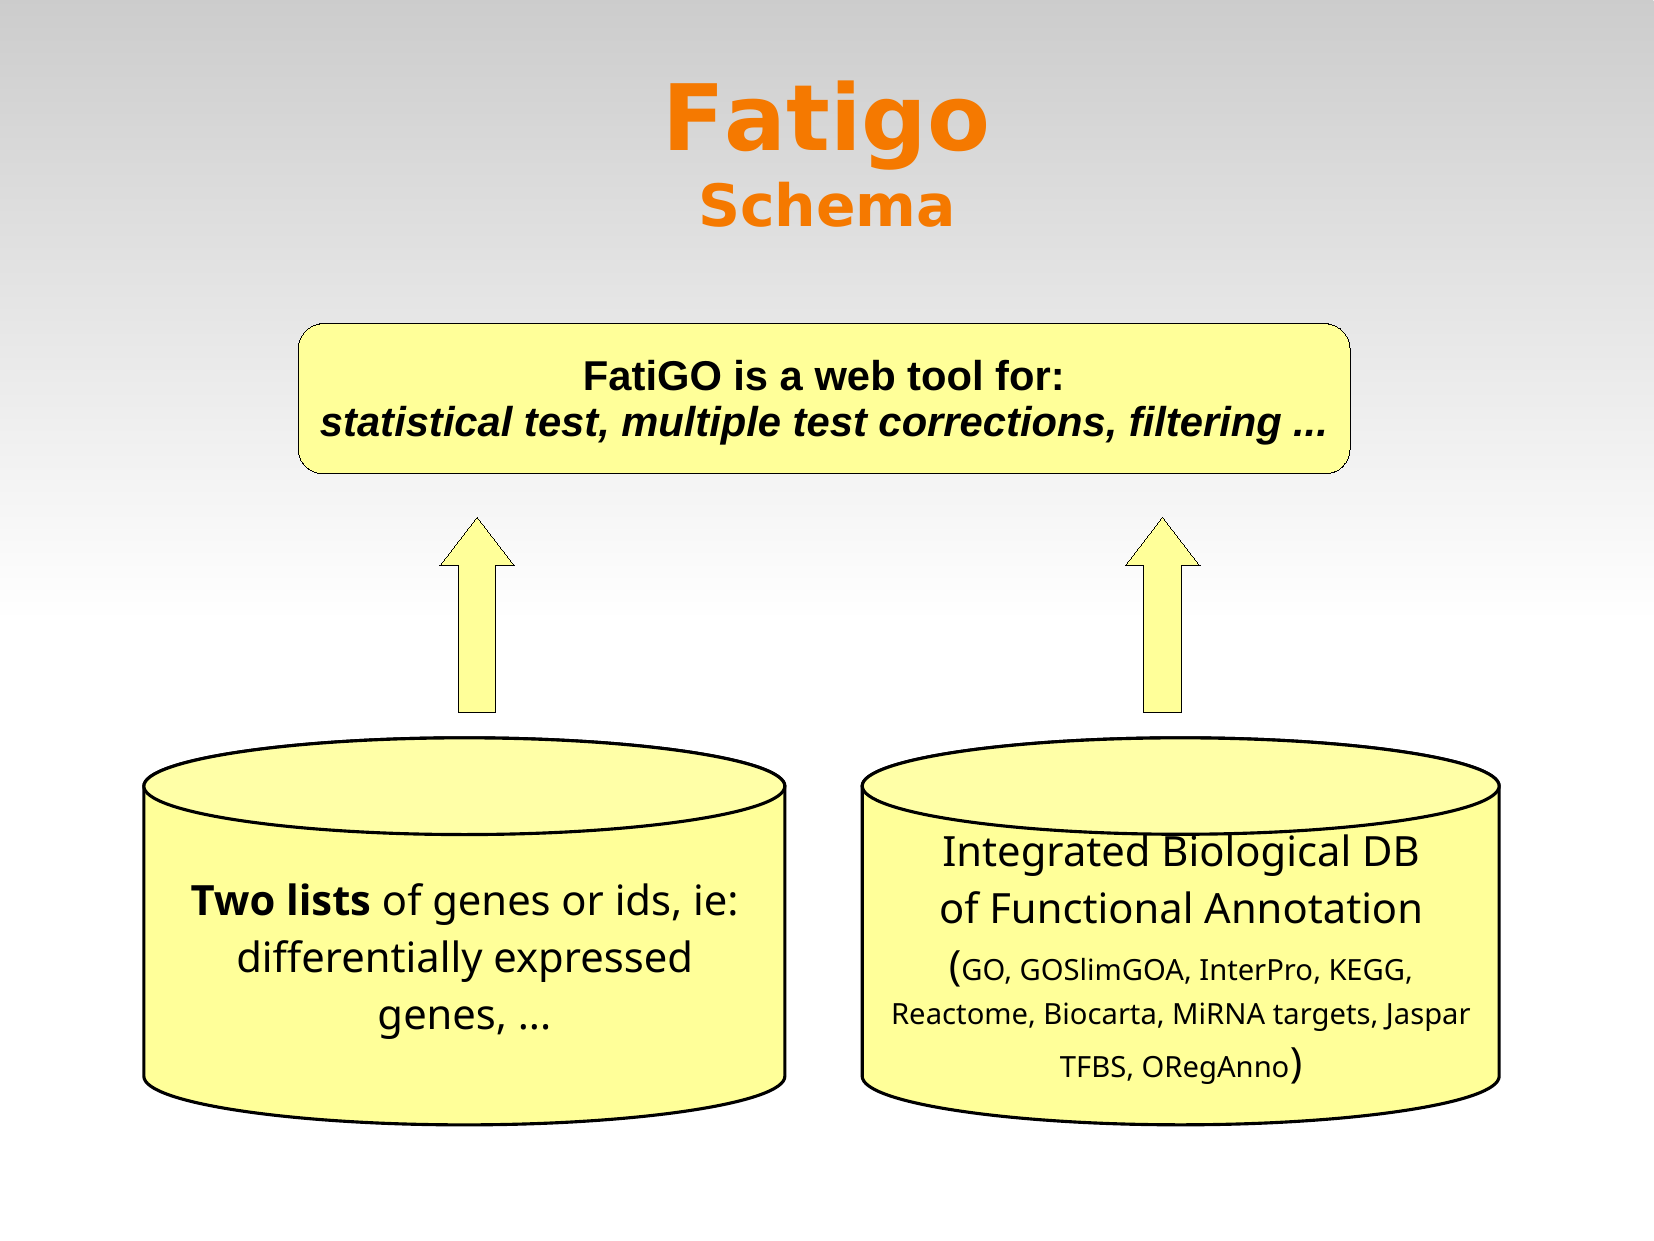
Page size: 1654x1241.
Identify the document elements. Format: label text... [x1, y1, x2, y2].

text_box Two lists of genes or ids, ie: differentially expressed genes, ... [143, 835, 786, 1078]
text_box FatiGO is a web tool for: statistical test, multiple test corrections, filtering ... [298, 323, 1351, 474]
text_box [862, 1077, 1500, 1125]
text_box [862, 737, 1500, 835]
text_box Integrated Biological DB of Functional Annotation (GO, GOSlimGOA, InterPro, KEGG, Reactome, Biocarta, MiRNA targets, Jaspar TFBS, ORegAnno) [862, 835, 1501, 1077]
text_box [439, 517, 515, 713]
title Fatigo Schema [82, 49, 1571, 257]
text_box [143, 737, 785, 835]
text_box [1125, 517, 1201, 713]
text_box [144, 1078, 785, 1125]
